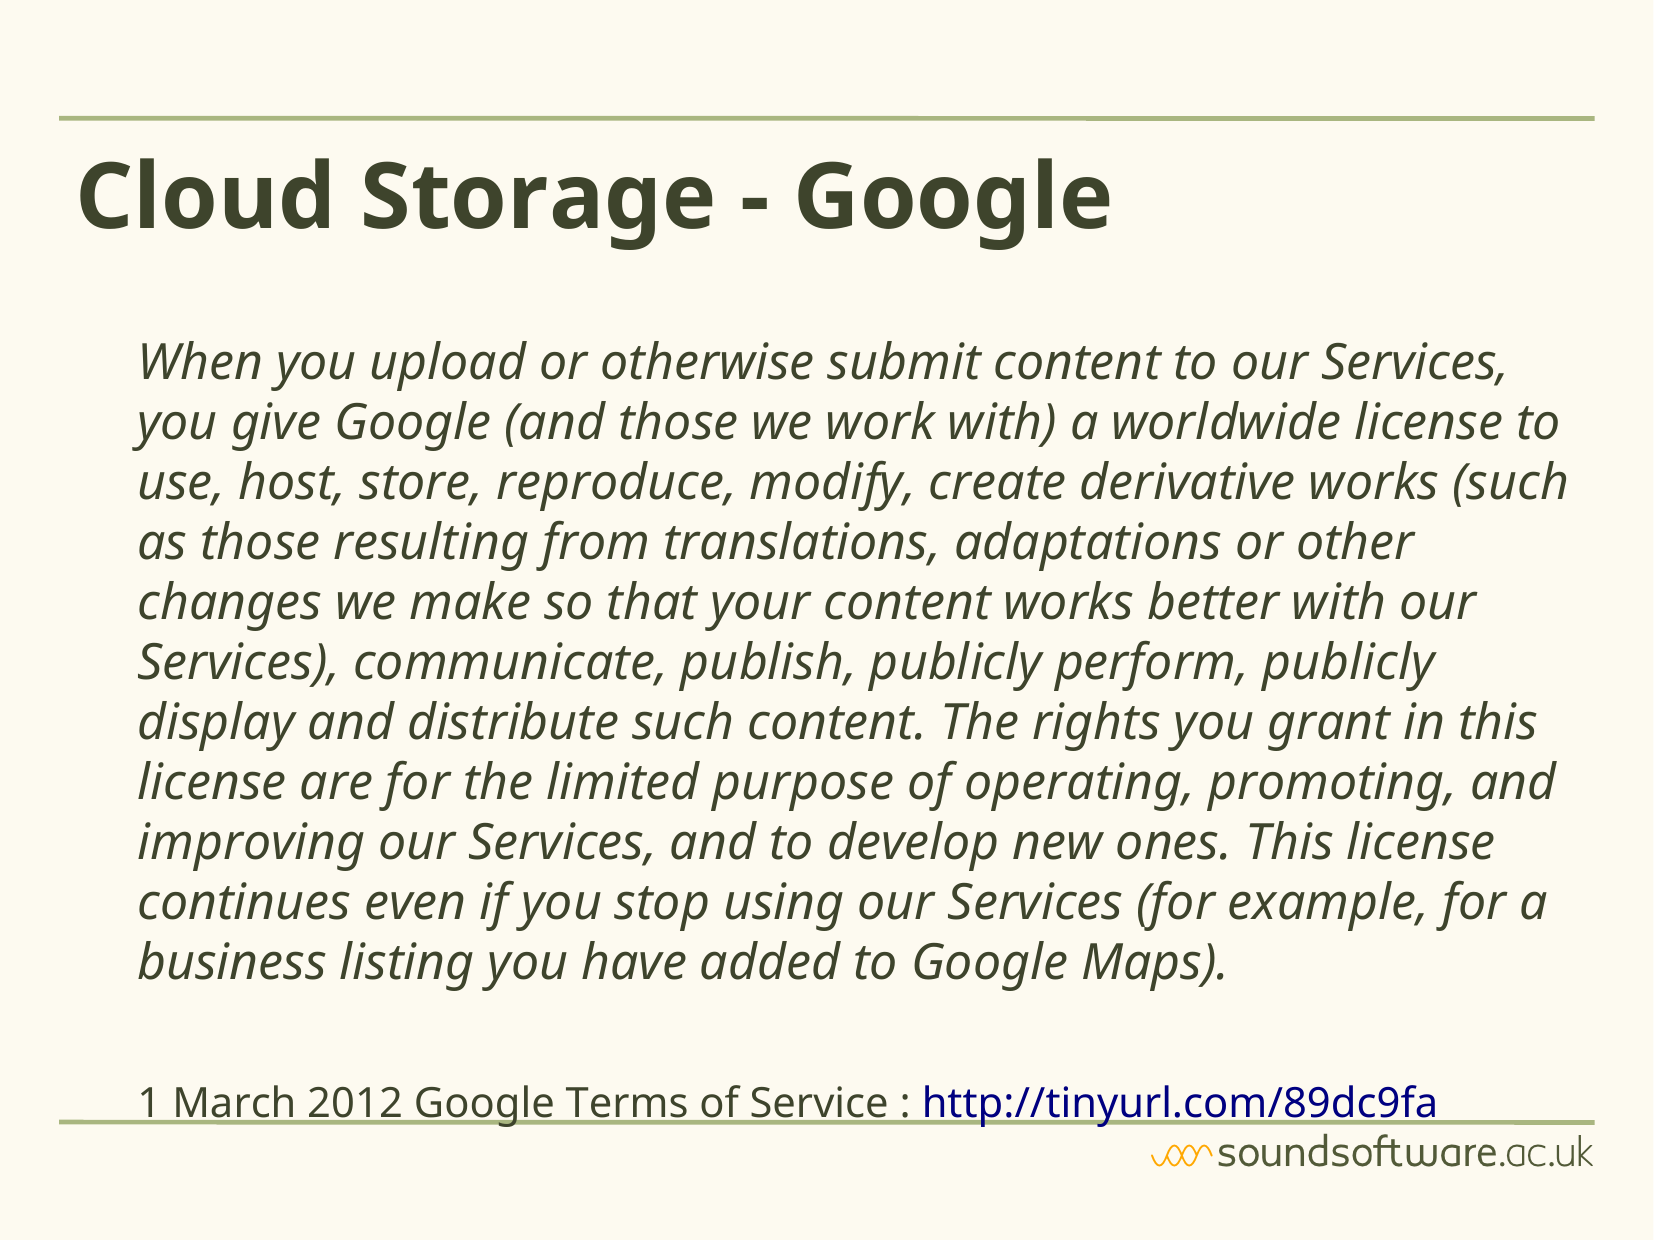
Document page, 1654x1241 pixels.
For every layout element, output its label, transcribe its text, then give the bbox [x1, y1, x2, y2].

list When you upload or otherwise submit content to our Services, you give Google (and those we work with) a worldwide license to use, host, store, reproduce, modify, create derivative works (such as those resulting from translations, adaptations or other changes we make so that your content works better with our Services), communicate, publish, publicly perform, publicly display and distribute such content. The rights you grant in this license are for the limited purpose of operating, promoting, and improving our Services, and to develop new ones. This license continues even if you stop using our Services (for example, for a business listing you have added to Google Maps). 1 March 2012 Google Terms of Service : http://tinyurl.com/89dc9fa [59, 321, 1594, 1148]
title Cloud Storage - Google [59, 109, 1594, 274]
picture [1151, 1148, 1593, 1167]
